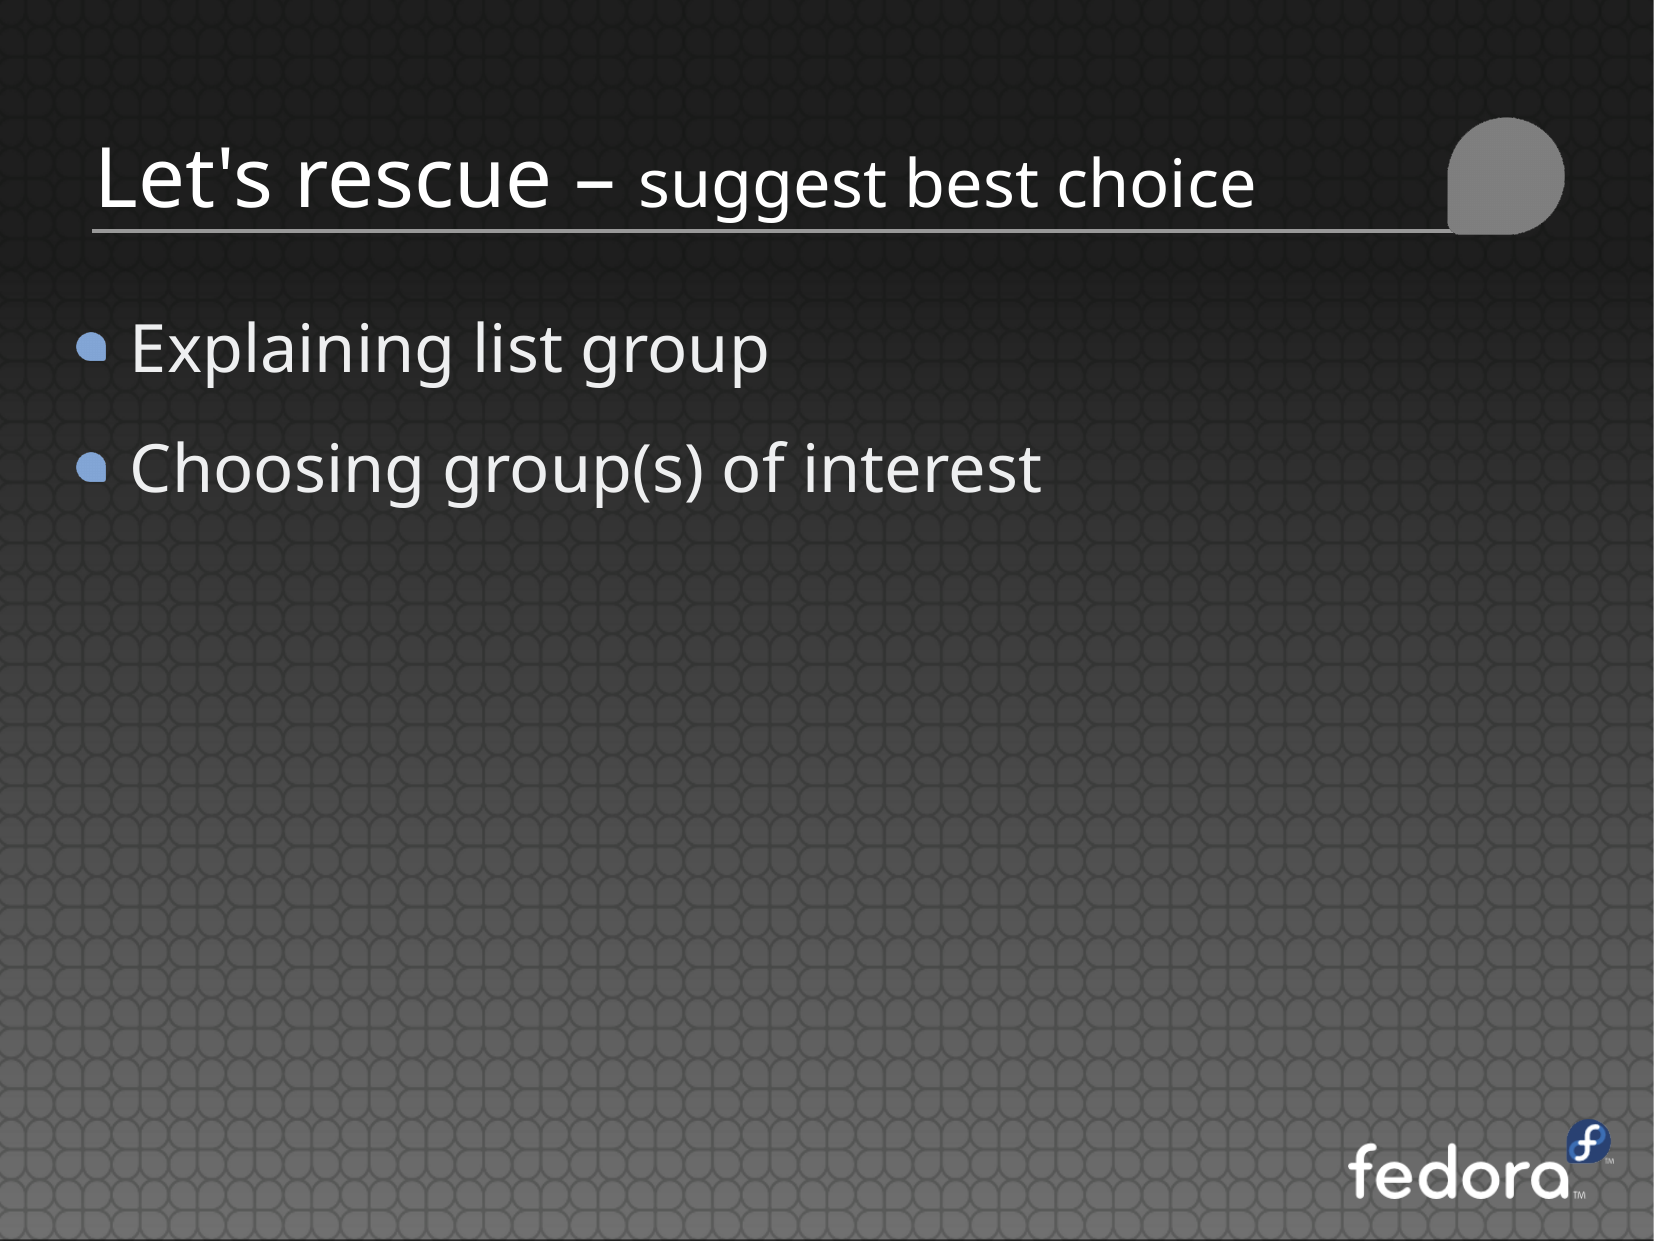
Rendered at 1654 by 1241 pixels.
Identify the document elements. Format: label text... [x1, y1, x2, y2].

picture [0, 0, 1654, 1241]
list Explaining list group Choosing group(s) of interest [59, 301, 1548, 626]
title Let's rescue – suggest best choice [94, 100, 1426, 251]
